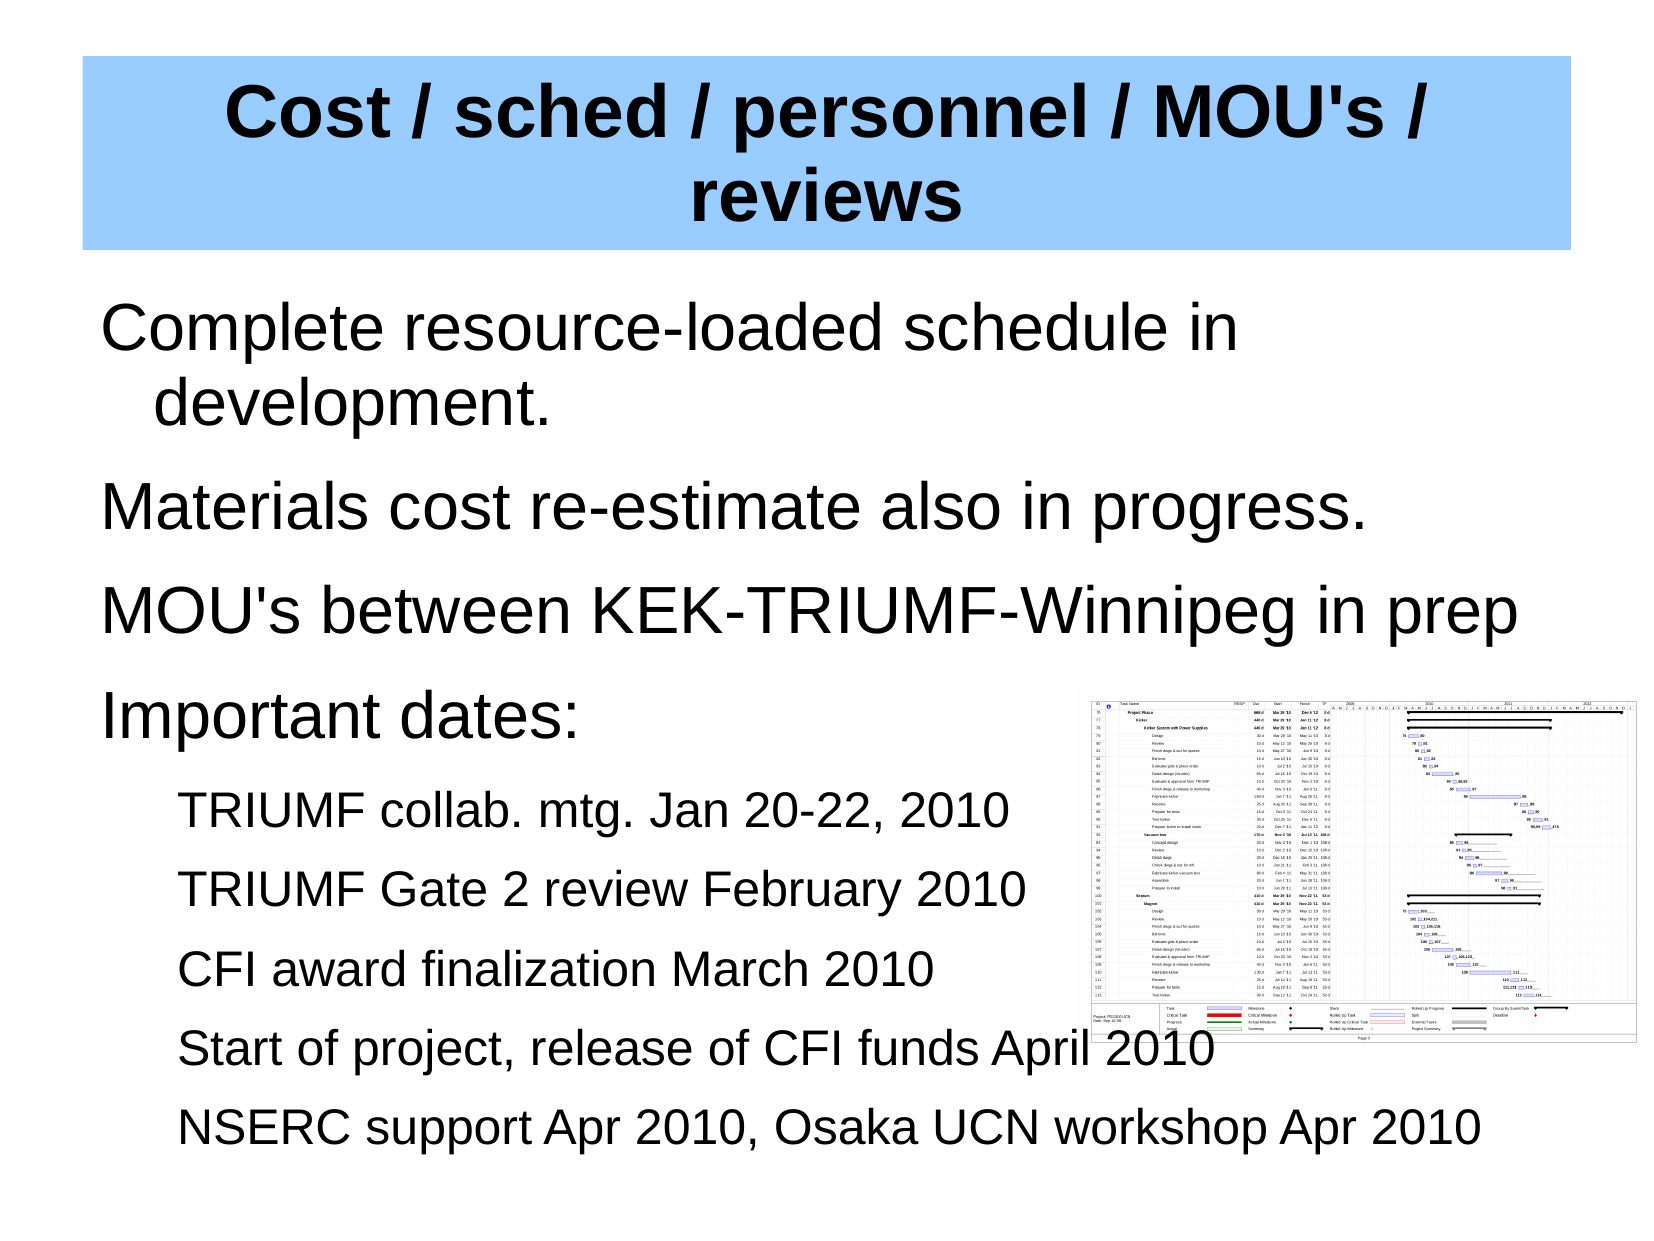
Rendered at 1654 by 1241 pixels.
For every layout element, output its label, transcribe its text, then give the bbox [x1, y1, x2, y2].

picture [1571, 684, 1653, 1059]
title Cost / sched / personnel / MOU's / reviews [82, 56, 1571, 250]
list Complete resource-loaded schedule in development. Materials cost re-estimate also in progress. MOU's between KEK-TRIUMF-Winnipeg in prep Important dates: TRIUMF collab. mtg. Jan 20-22, 2010 TRIUMF Gate 2 review February 2010 CFI award finalization March 2010 Start of project, release of CFI funds April 2010 NSERC support Apr 2010, Osaka UCN workshop Apr 2010 [82, 290, 1571, 1229]
